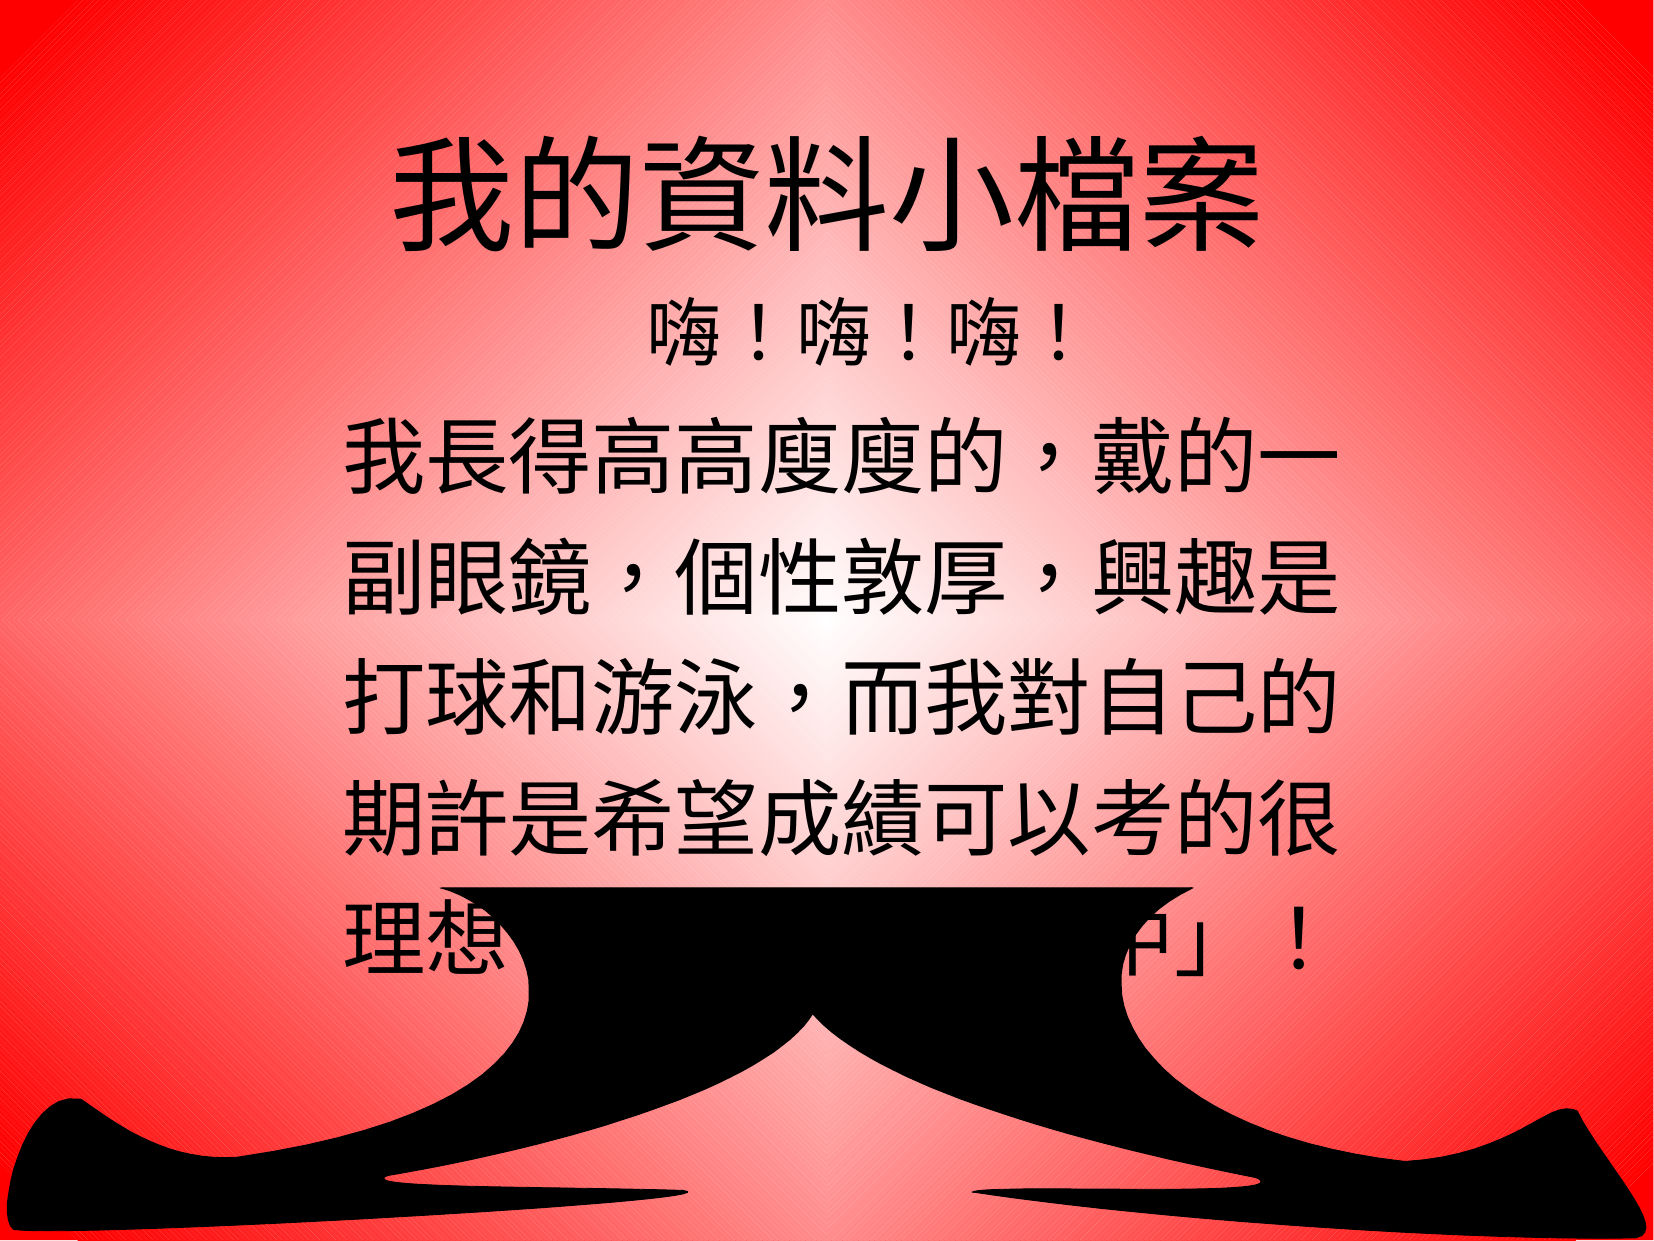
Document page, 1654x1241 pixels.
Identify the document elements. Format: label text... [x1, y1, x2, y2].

text_box 嗨！嗨！嗨！ [354, 265, 1388, 371]
picture [0, 885, 1654, 1241]
text_box 我的資料小檔案 [147, 88, 1506, 254]
text_box 我長得高高廋廋的，戴的一副眼鏡，個性敦厚，興趣是打球和游泳，而我對自己的期許是希望成績可以考的很理想，考上「台南一中」！ [324, 383, 1359, 885]
